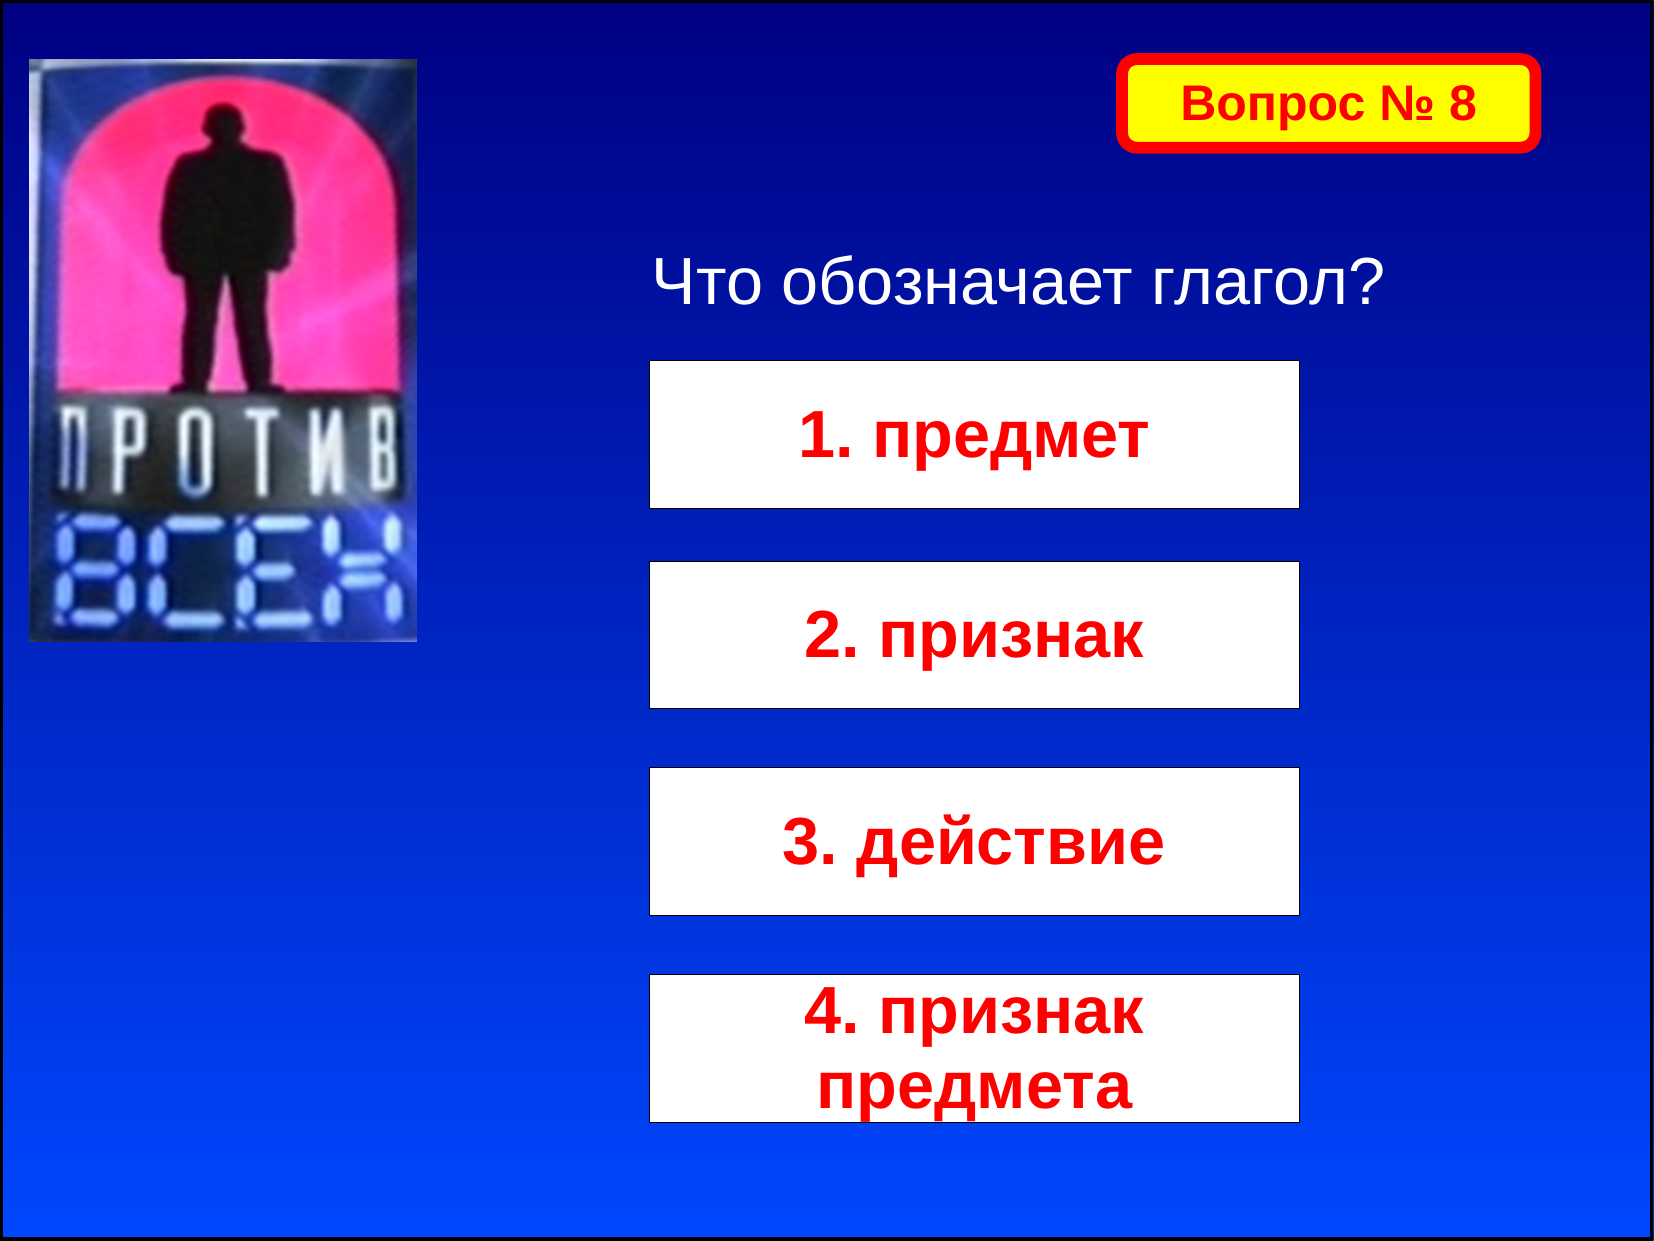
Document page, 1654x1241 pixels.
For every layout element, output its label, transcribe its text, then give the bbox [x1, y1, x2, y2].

text_box [0, 0, 1654, 1241]
text_box 4. признак предмета [649, 974, 1300, 1123]
picture [29, 59, 417, 642]
text_box 2. признак [649, 561, 1300, 709]
text_box Что обозначает глагол? [442, 236, 1595, 326]
text_box 3. действие [649, 767, 1300, 916]
text_box 1. предмет [649, 360, 1300, 509]
text_box Вопрос № 8 [1122, 59, 1536, 148]
